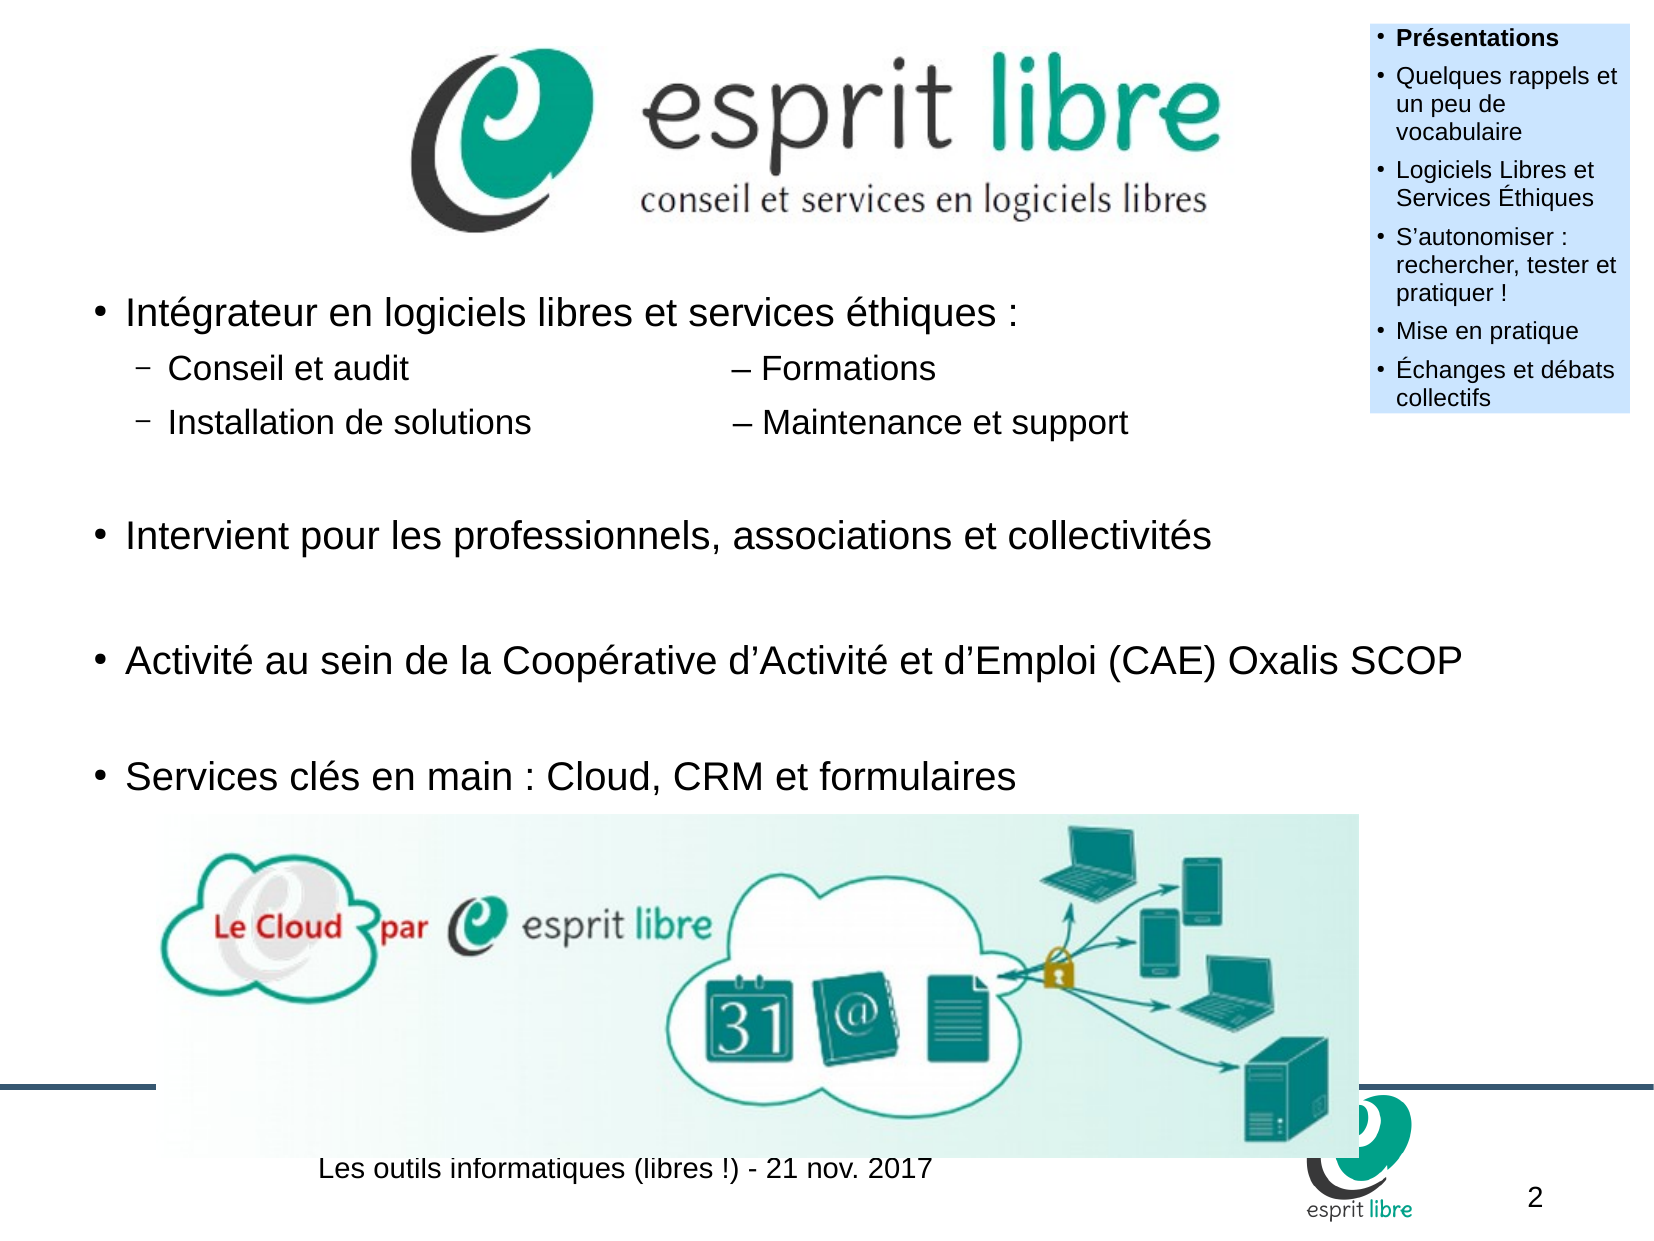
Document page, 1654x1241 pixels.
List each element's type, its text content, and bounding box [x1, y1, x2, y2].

picture [156, 814, 1424, 1223]
list Présentations Quelques rappels et un peu de vocabulaire Logiciels Libres et Services Éthiques S’autonomiser : rechercher, tester et pratiquer ! Mise en pratique Échanges et débats collectifs [1370, 23, 1630, 414]
picture [382, 46, 1244, 236]
list Intégrateur en logiciels libres et services éthiques : Conseil et audit – Formations Installation de solutions – Maintenance et support Intervient pour les professionnels, associations et collectivités Activité au sein de la Coopérative d’Activité et d’Emploi (CAE) Oxalis SCOP Services clés en main : Cloud, CRM et formulaires [82, 290, 1571, 815]
